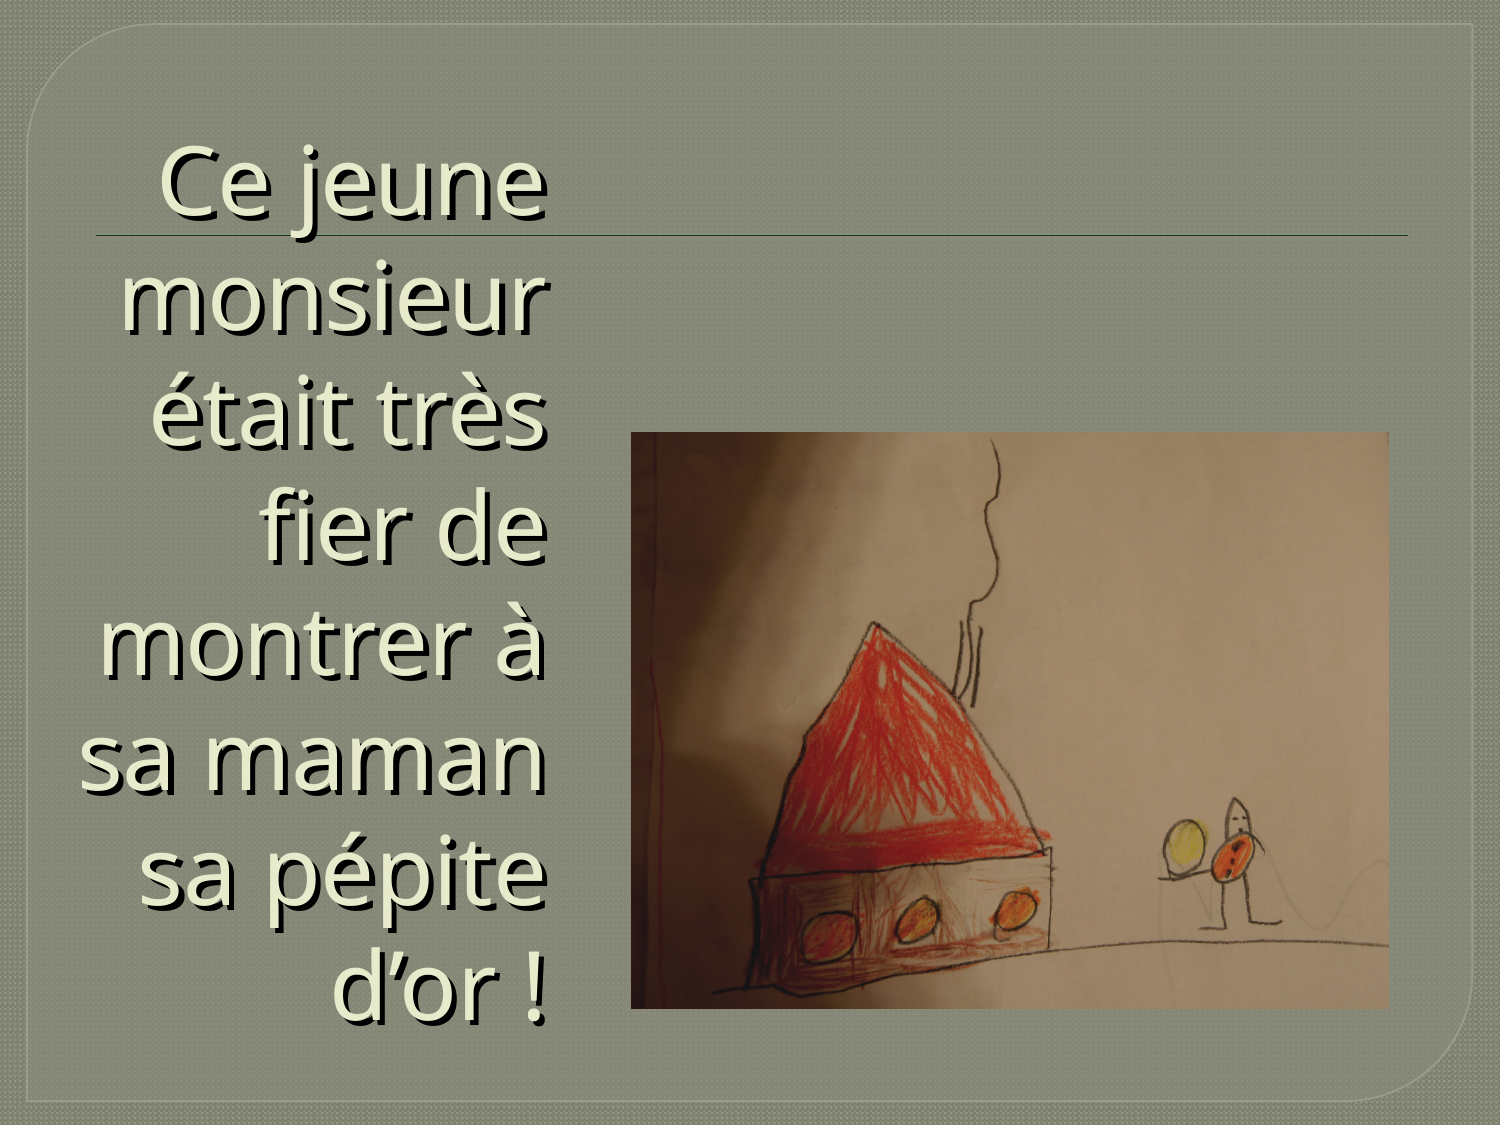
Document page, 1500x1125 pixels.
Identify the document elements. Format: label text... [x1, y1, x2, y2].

title Ce jeune monsieur était très fier de montrer à sa maman sa pépite d’or ! [53, 78, 573, 1047]
picture [631, 432, 1389, 1010]
